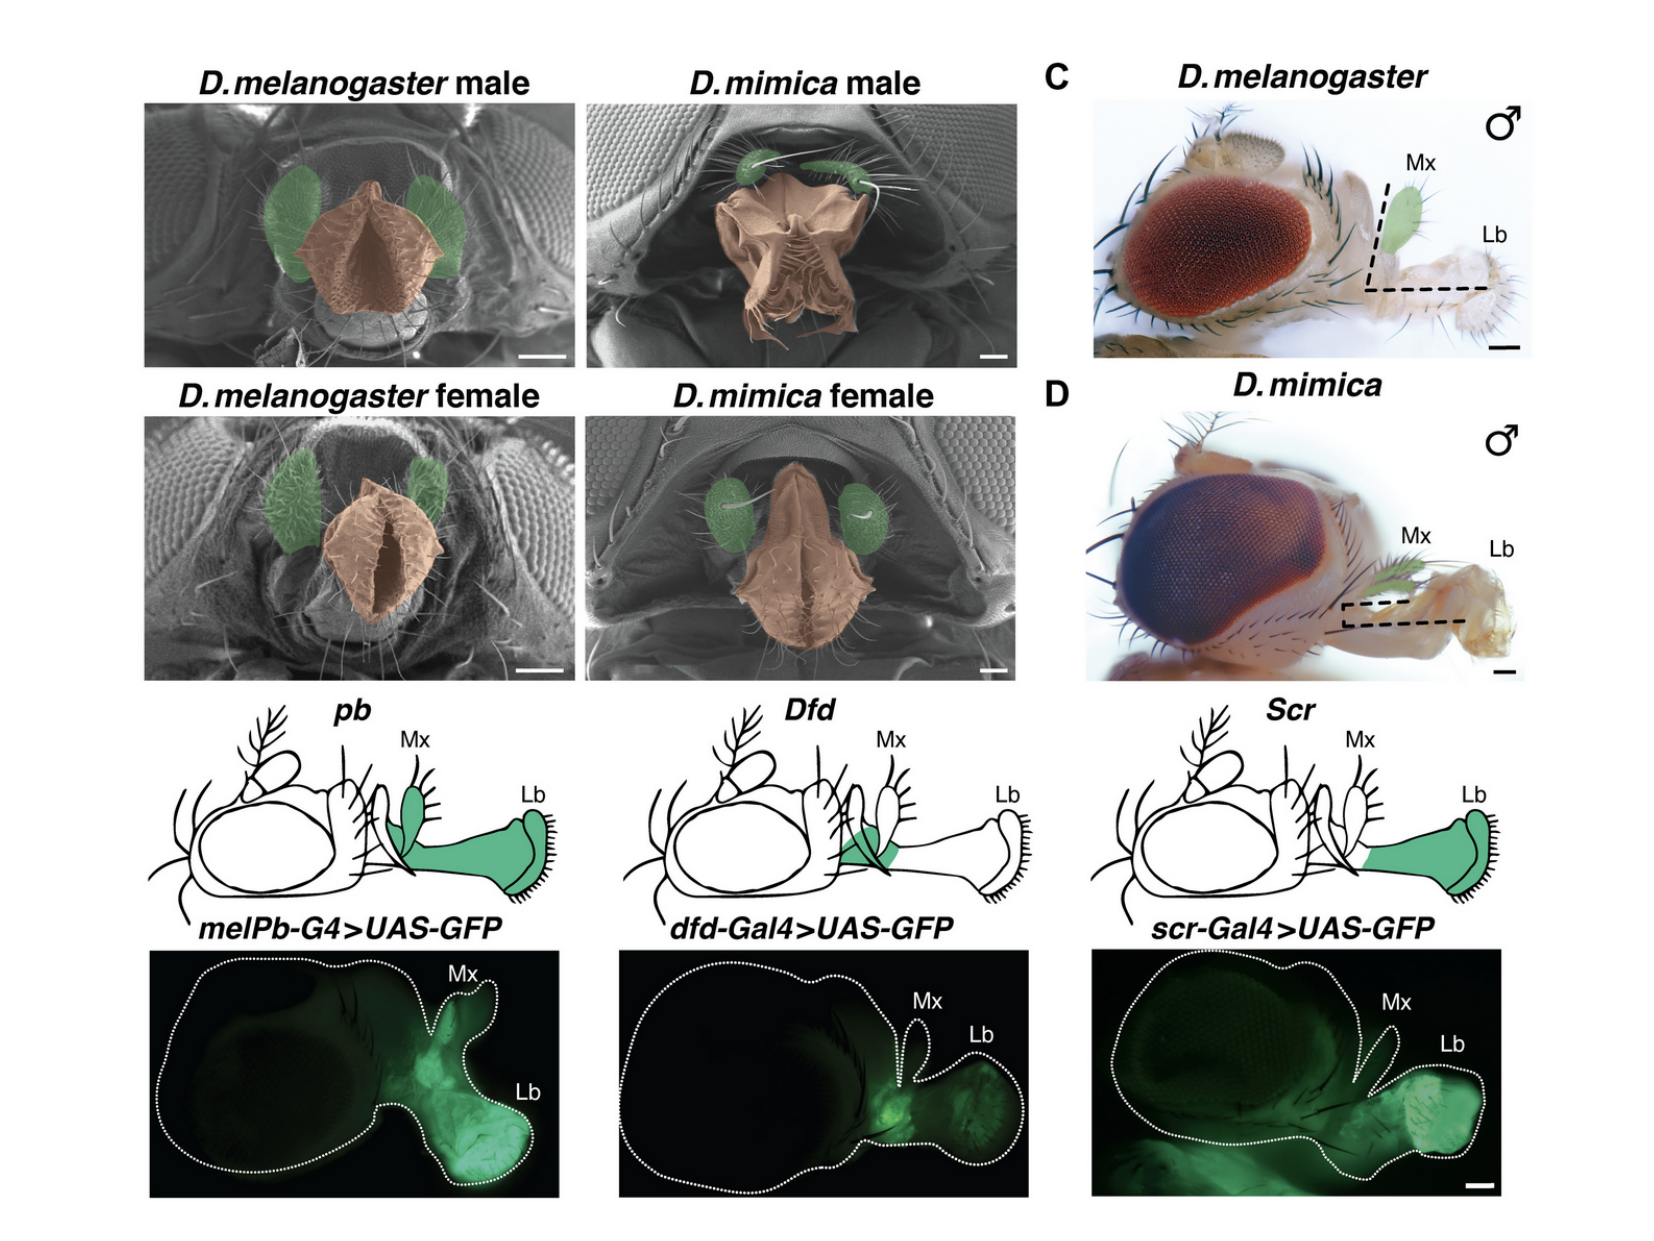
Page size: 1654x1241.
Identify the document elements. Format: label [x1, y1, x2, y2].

picture [129, 43, 1541, 1204]
